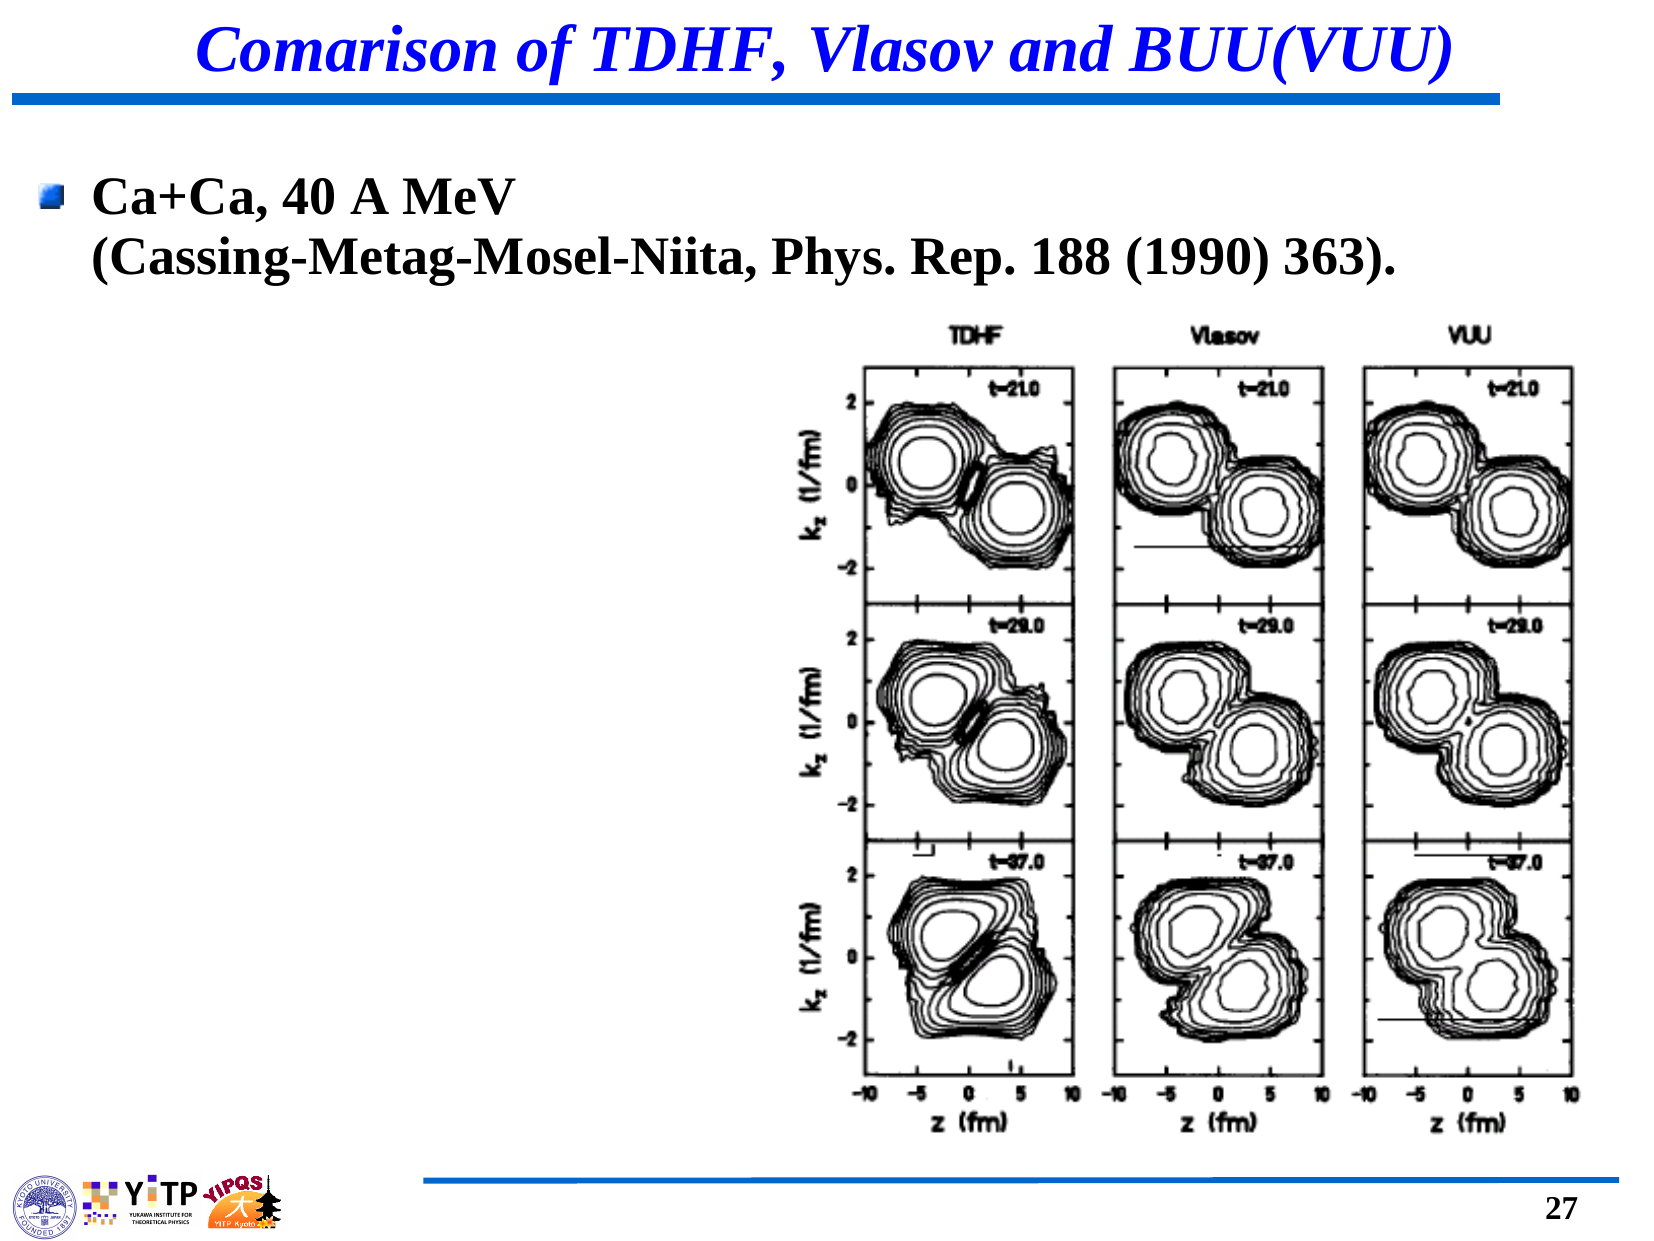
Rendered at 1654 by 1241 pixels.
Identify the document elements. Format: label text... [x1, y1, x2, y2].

picture [763, 309, 1634, 1151]
picture [11, 1170, 281, 1241]
title Comarison of TDHF, Vlasov and BUU(VUU) [0, 0, 1654, 99]
list Ca+Ca, 40 A MeV (Cassing-Metag-Mosel-Niita, Phys. Rep. 188 (1990) 363). [20, 165, 1621, 298]
